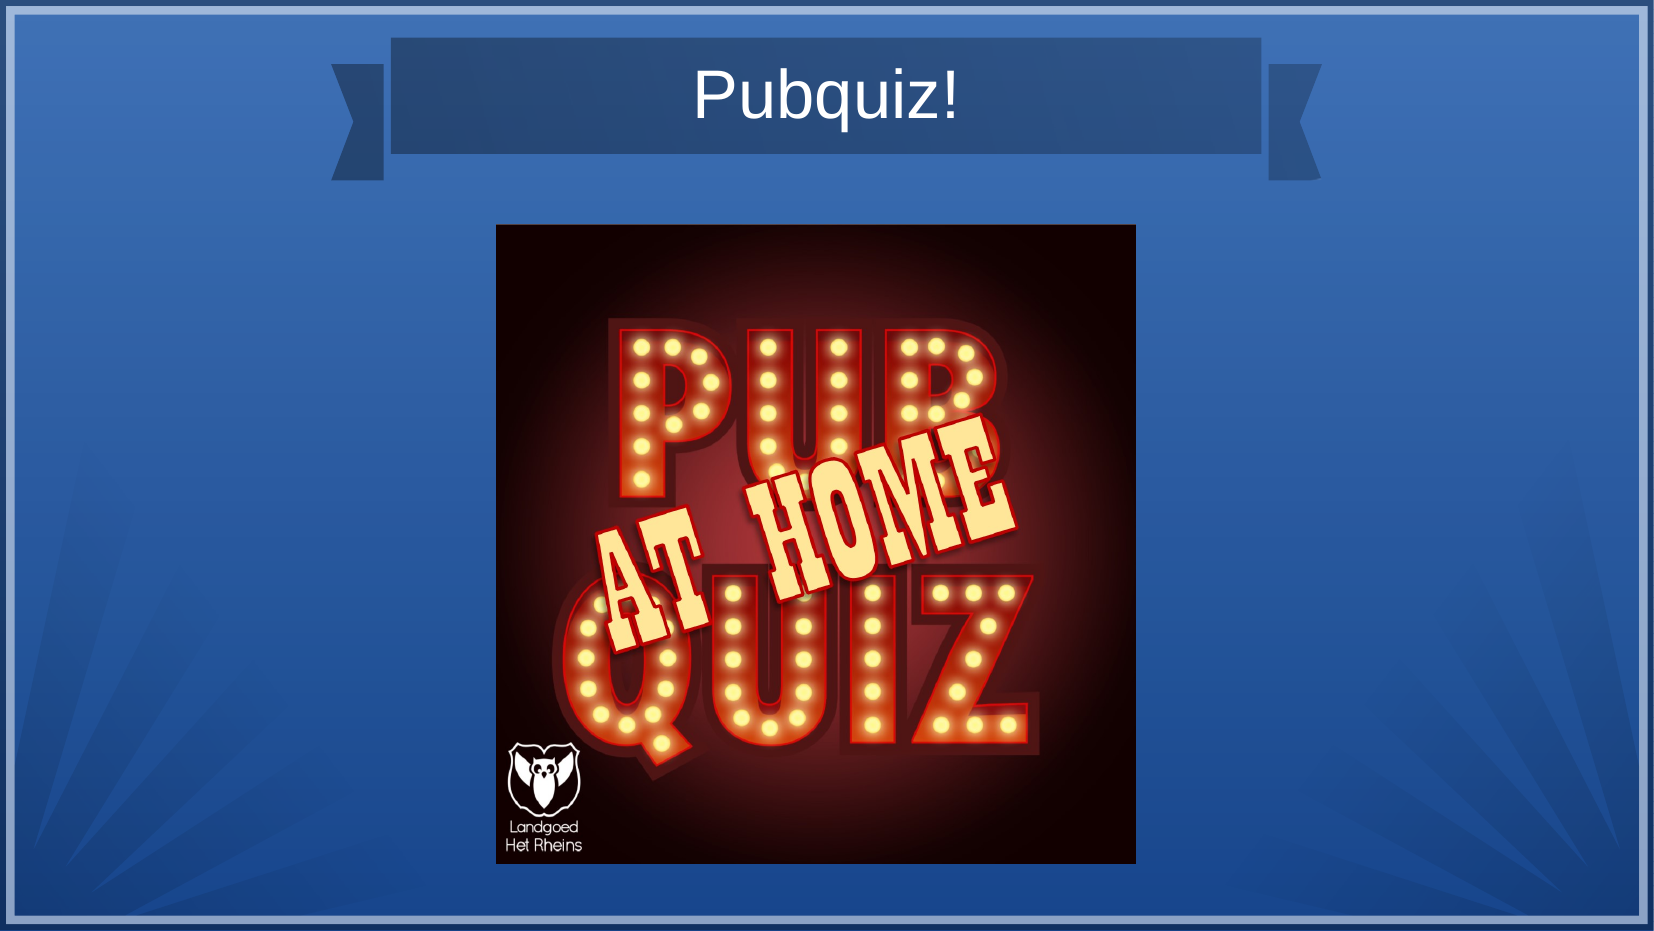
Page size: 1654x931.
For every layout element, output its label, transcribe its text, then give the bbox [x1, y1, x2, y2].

picture [496, 224, 1136, 864]
title Pubquiz! [389, 35, 1264, 154]
